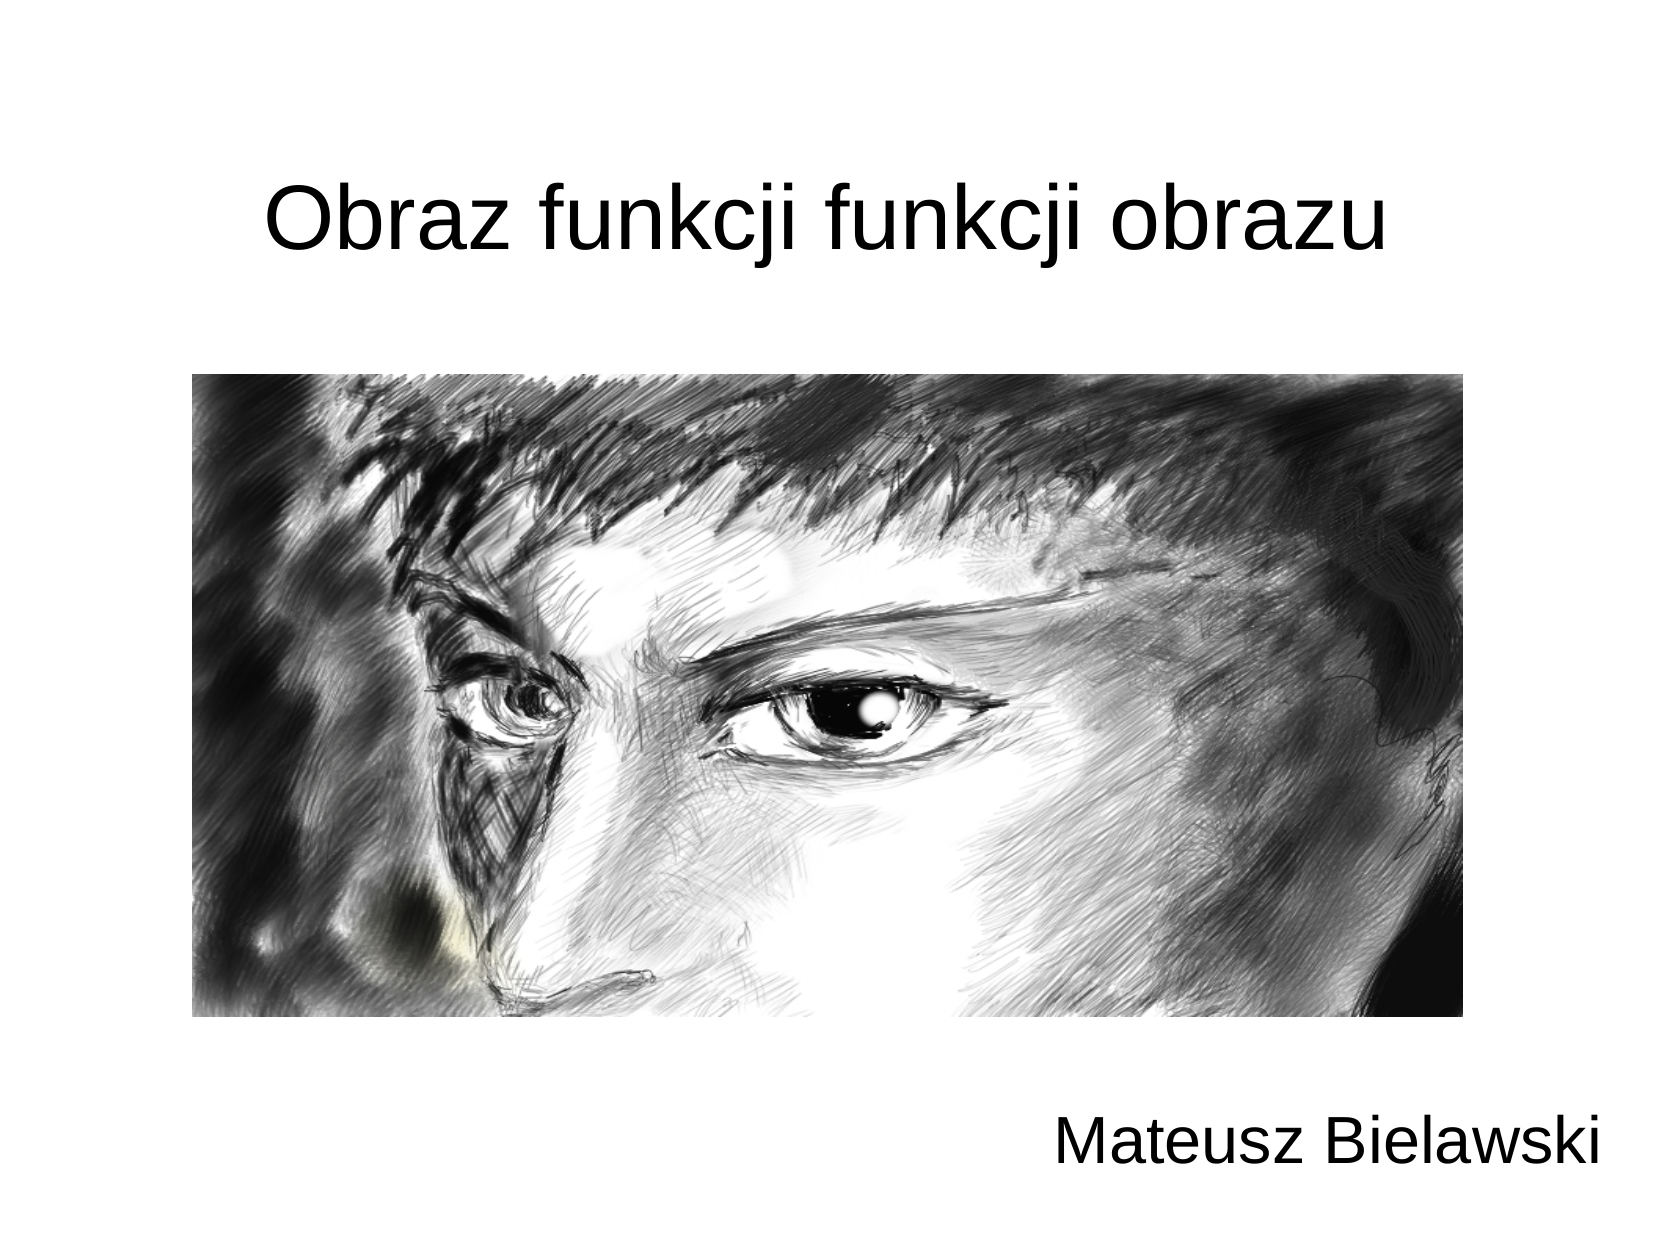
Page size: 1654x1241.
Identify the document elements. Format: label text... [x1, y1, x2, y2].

picture [192, 374, 1463, 1017]
title Obraz funkcji funkcji obrazu [121, 114, 1534, 322]
subtitle Mateusz Bielawski [637, 787, 1654, 1241]
